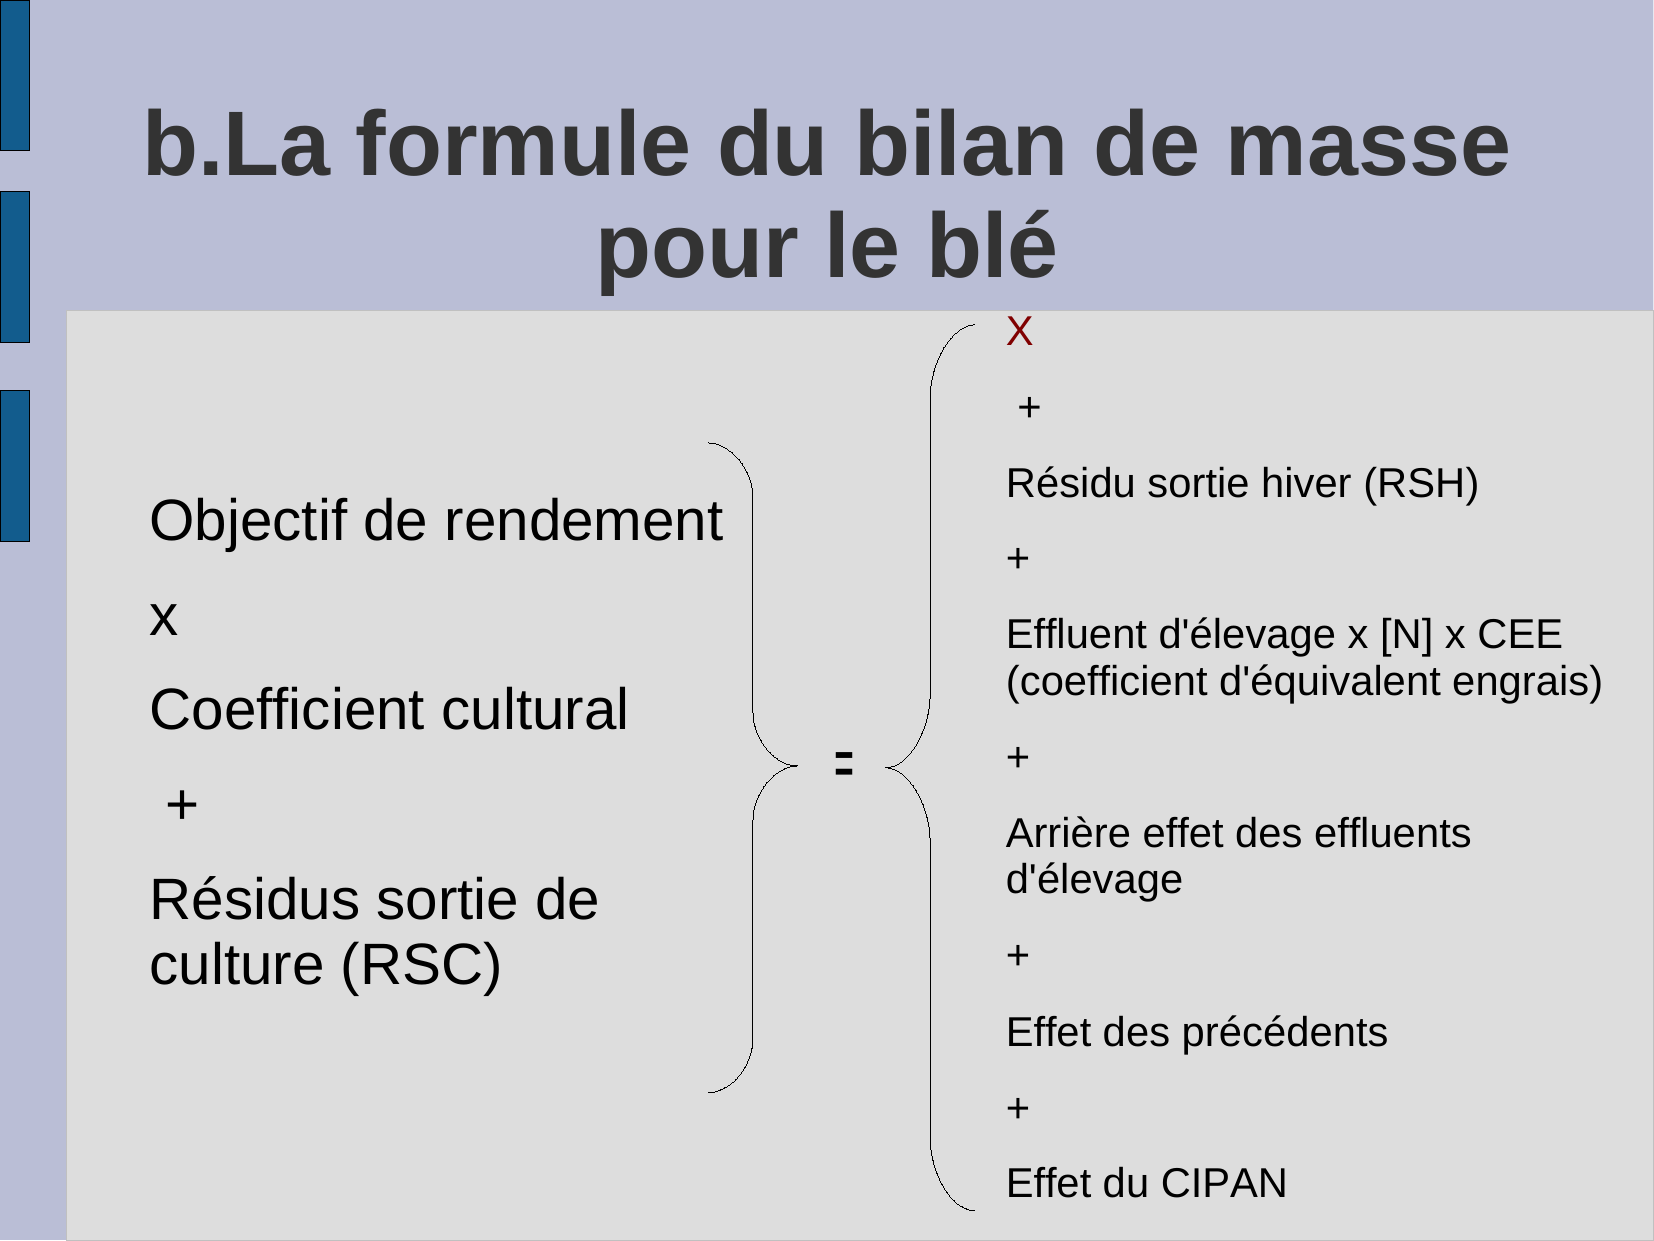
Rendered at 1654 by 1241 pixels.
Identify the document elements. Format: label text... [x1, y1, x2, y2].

list X + Résidu sortie hiver (RSH) + Effluent d'élevage x [N] x CEE (coefficient d'équivalent engrais) + Arrière effet des effluents d'élevage + Effet des précédents + Effet du CIPAN [934, 307, 1625, 1211]
picture [819, 703, 897, 821]
title b.La formule du bilan de masse pour le blé [121, 91, 1534, 299]
list Objectif de rendement x Coefficient cultural + Résidus sortie de culture (RSC) [78, 383, 768, 1166]
